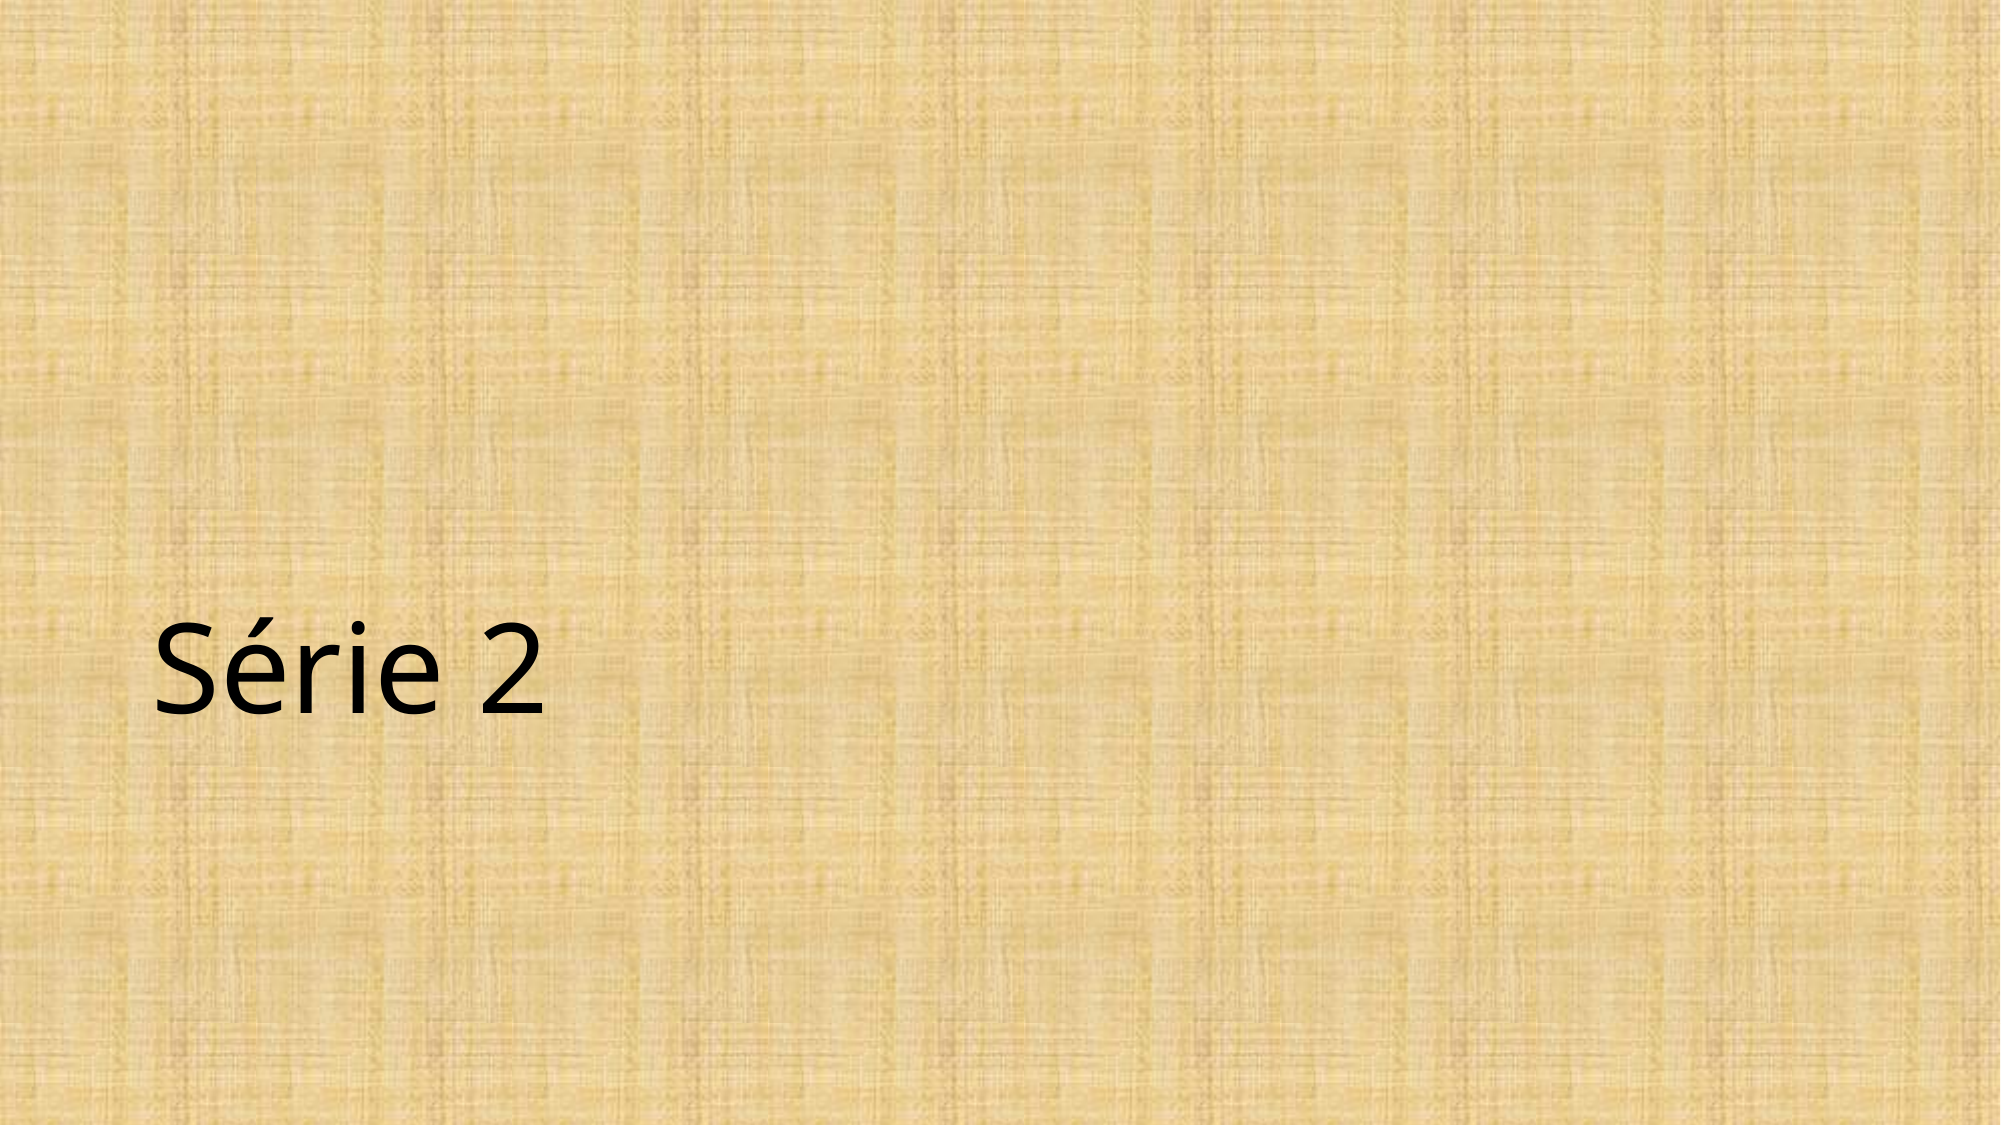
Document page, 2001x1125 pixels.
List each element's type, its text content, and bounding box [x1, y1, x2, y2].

title Série 2 [136, 280, 1862, 749]
picture [0, 0, 2001, 1125]
